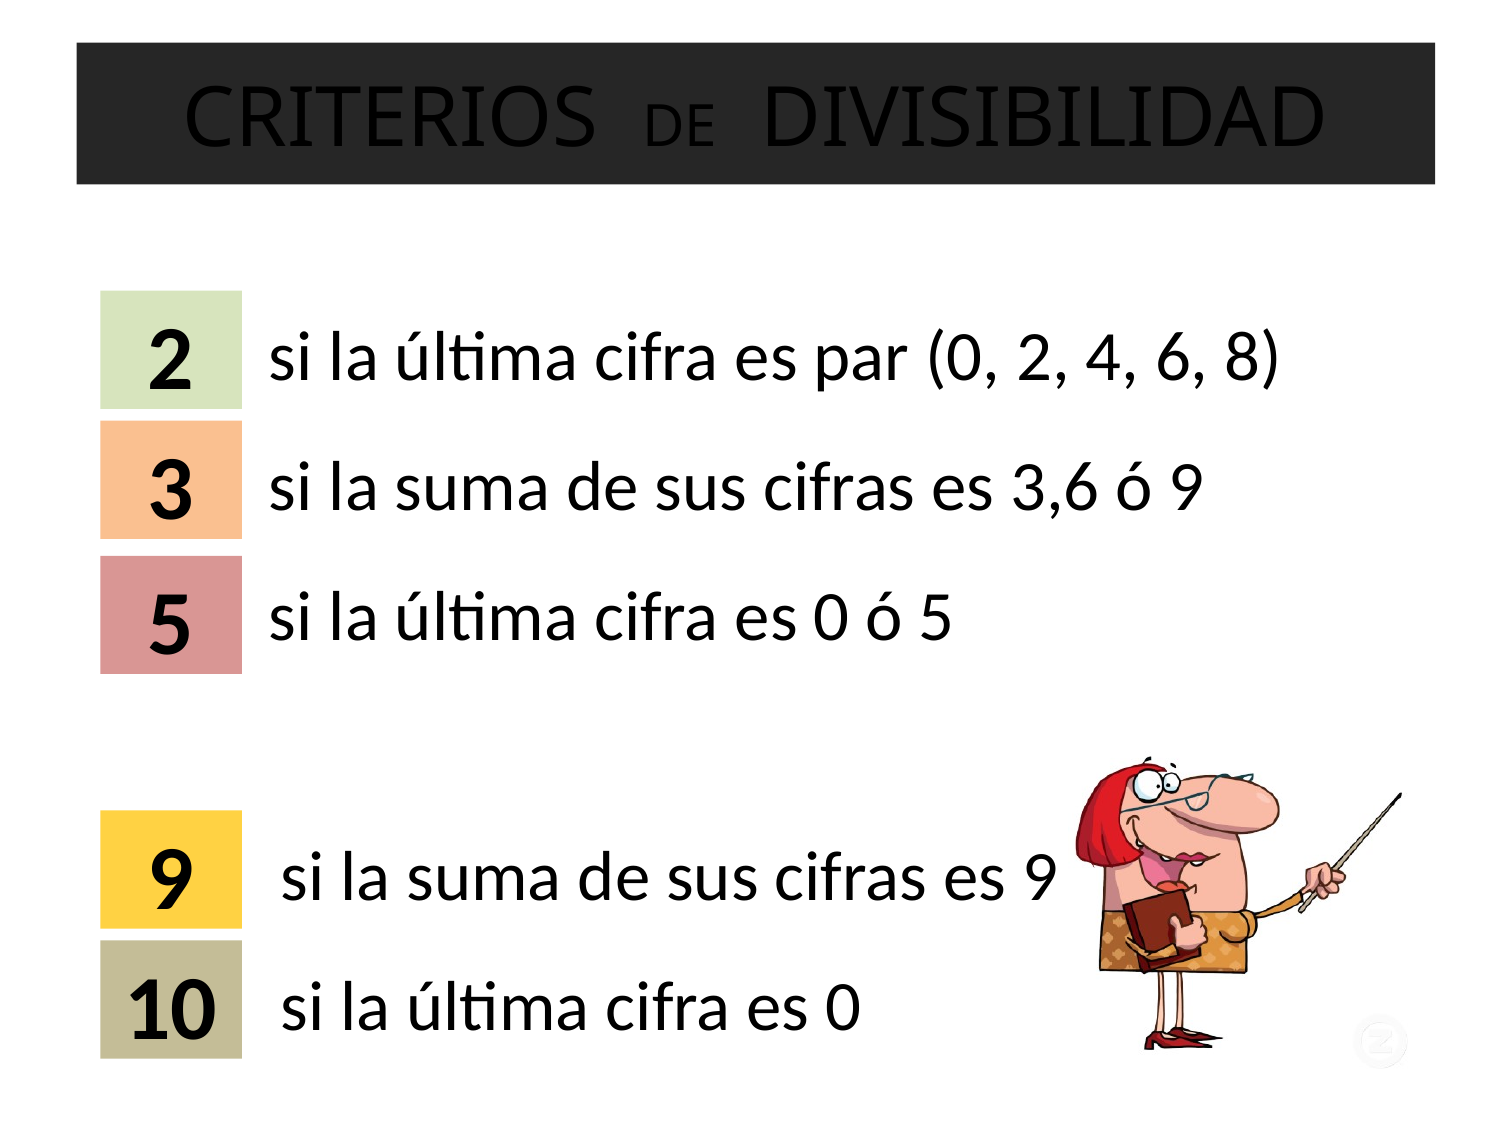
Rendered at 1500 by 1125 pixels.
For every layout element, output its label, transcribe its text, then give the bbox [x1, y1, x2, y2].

text_box si la última cifra es 0 ó 5 [253, 562, 1317, 657]
text_box 9 [100, 810, 242, 929]
text_box 10 [100, 940, 242, 1059]
text_box 3 [100, 420, 242, 539]
text_box CRITERIOS DE DIVISIBILIDAD [76, 42, 1436, 185]
text_box 2 [100, 290, 242, 409]
picture [1068, 730, 1414, 1075]
text_box si la suma de sus cifras es 9 [265, 822, 1068, 917]
text_box si la suma de sus cifras es 3,6 ó 9 [253, 432, 1317, 527]
text_box si la última cifra es 0 [265, 952, 1068, 1047]
text_box 5 [100, 555, 242, 674]
text_box si la última cifra es par (0, 2, 4, 6, 8) [253, 302, 1317, 398]
